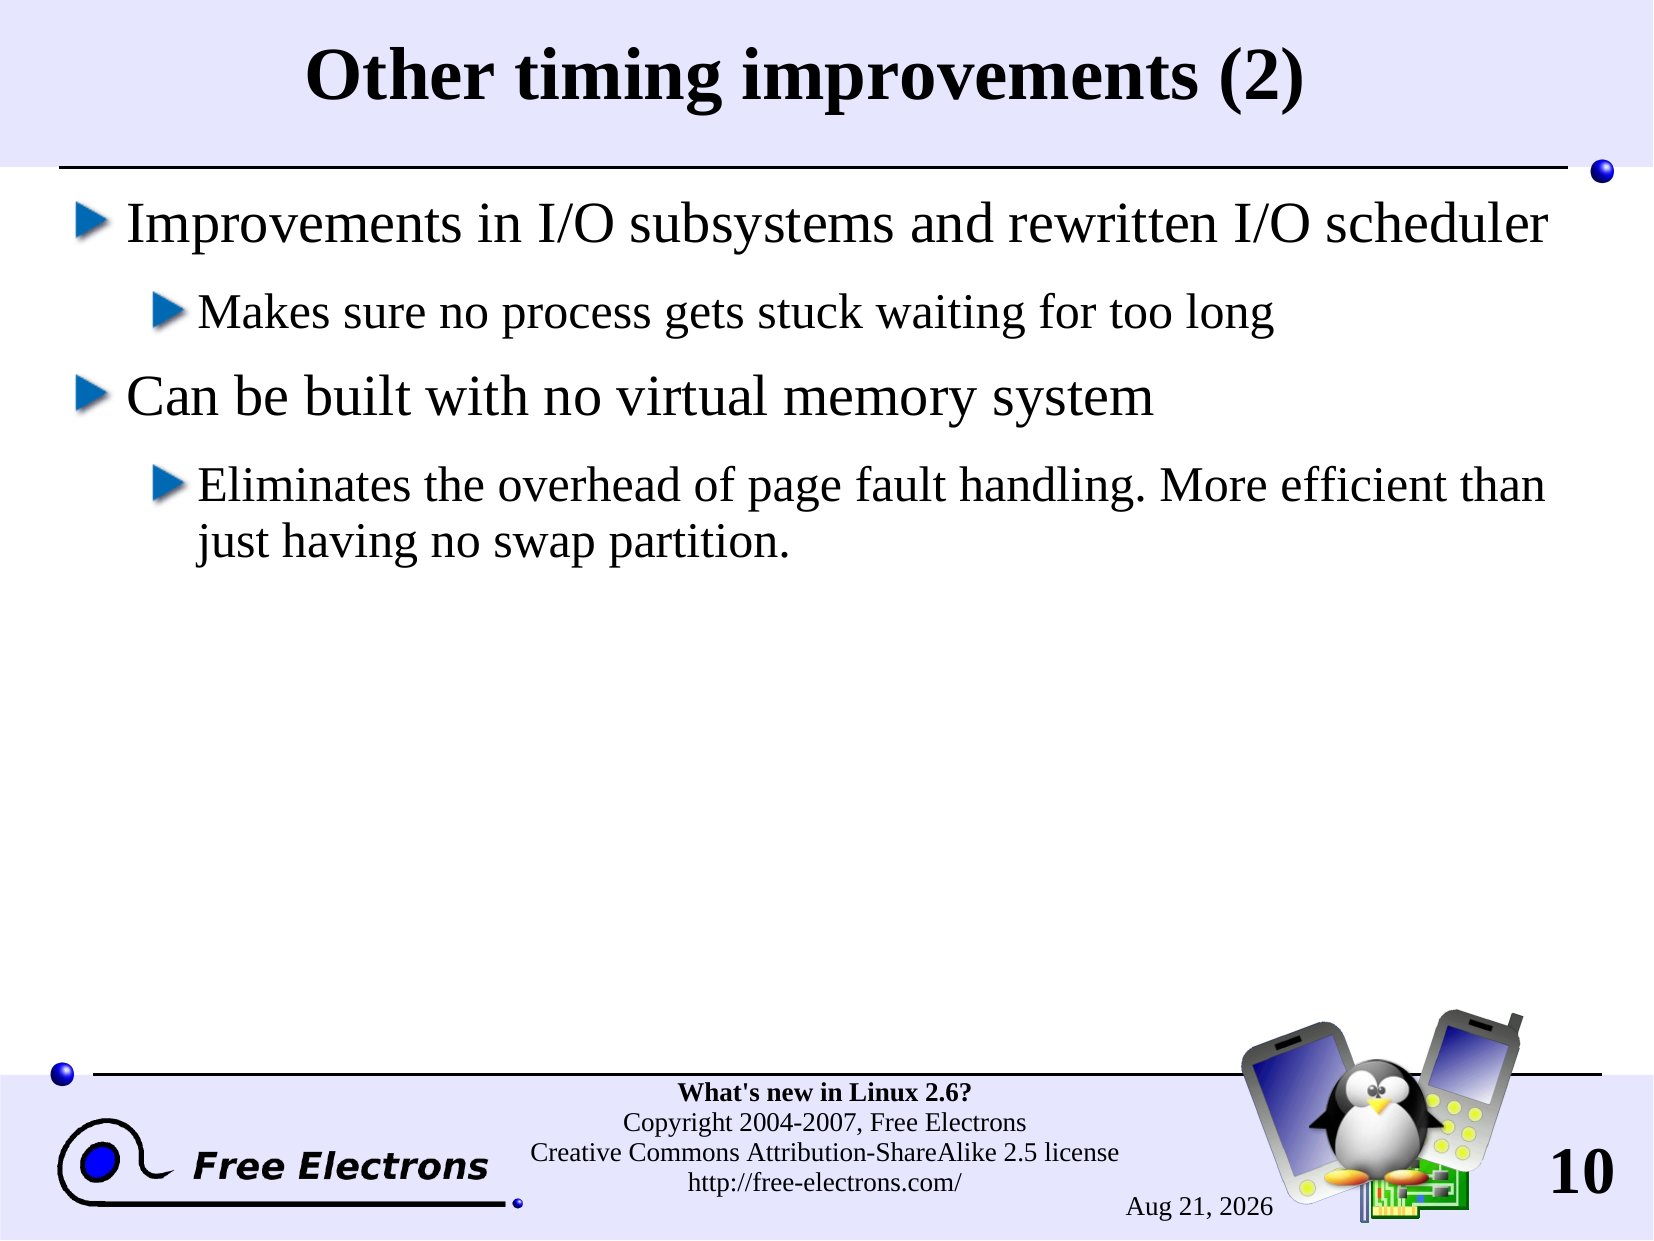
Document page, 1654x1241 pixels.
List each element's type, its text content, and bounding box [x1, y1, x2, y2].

title Other timing improvements (2) [60, 12, 1551, 138]
picture [1226, 1052, 1526, 1241]
picture [50, 1107, 527, 1216]
list Improvements in I/O subsystems and rewritten I/O scheduler Makes sure no process gets stuck waiting for too long Can be built with no virtual memory system Eliminates the overhead of page fault handling. More efficient than just having no swap partition. [55, 190, 1572, 1052]
